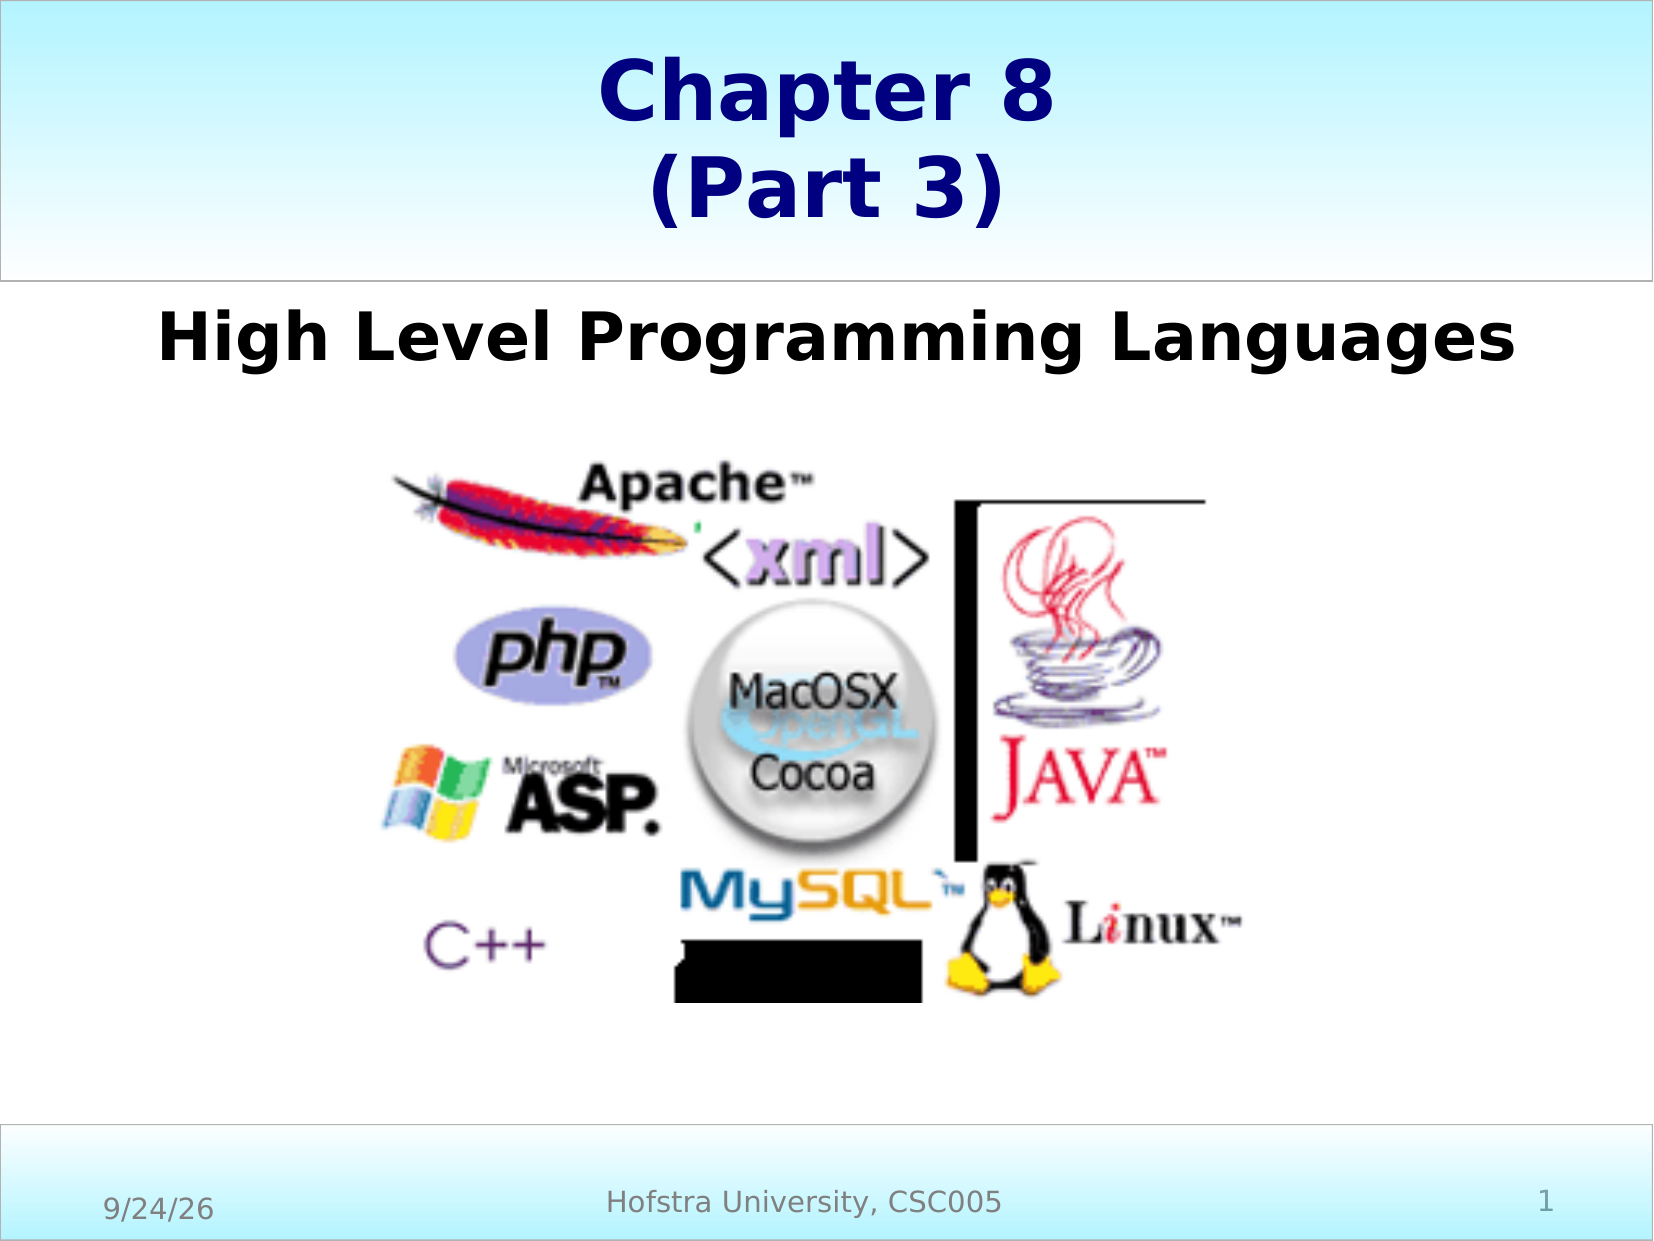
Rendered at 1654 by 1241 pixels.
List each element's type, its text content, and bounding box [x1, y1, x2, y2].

subtitle High Level Programming Languages [31, 245, 1570, 429]
picture [373, 446, 1252, 1003]
title Chapter 8 (Part 3) [78, 42, 1576, 237]
